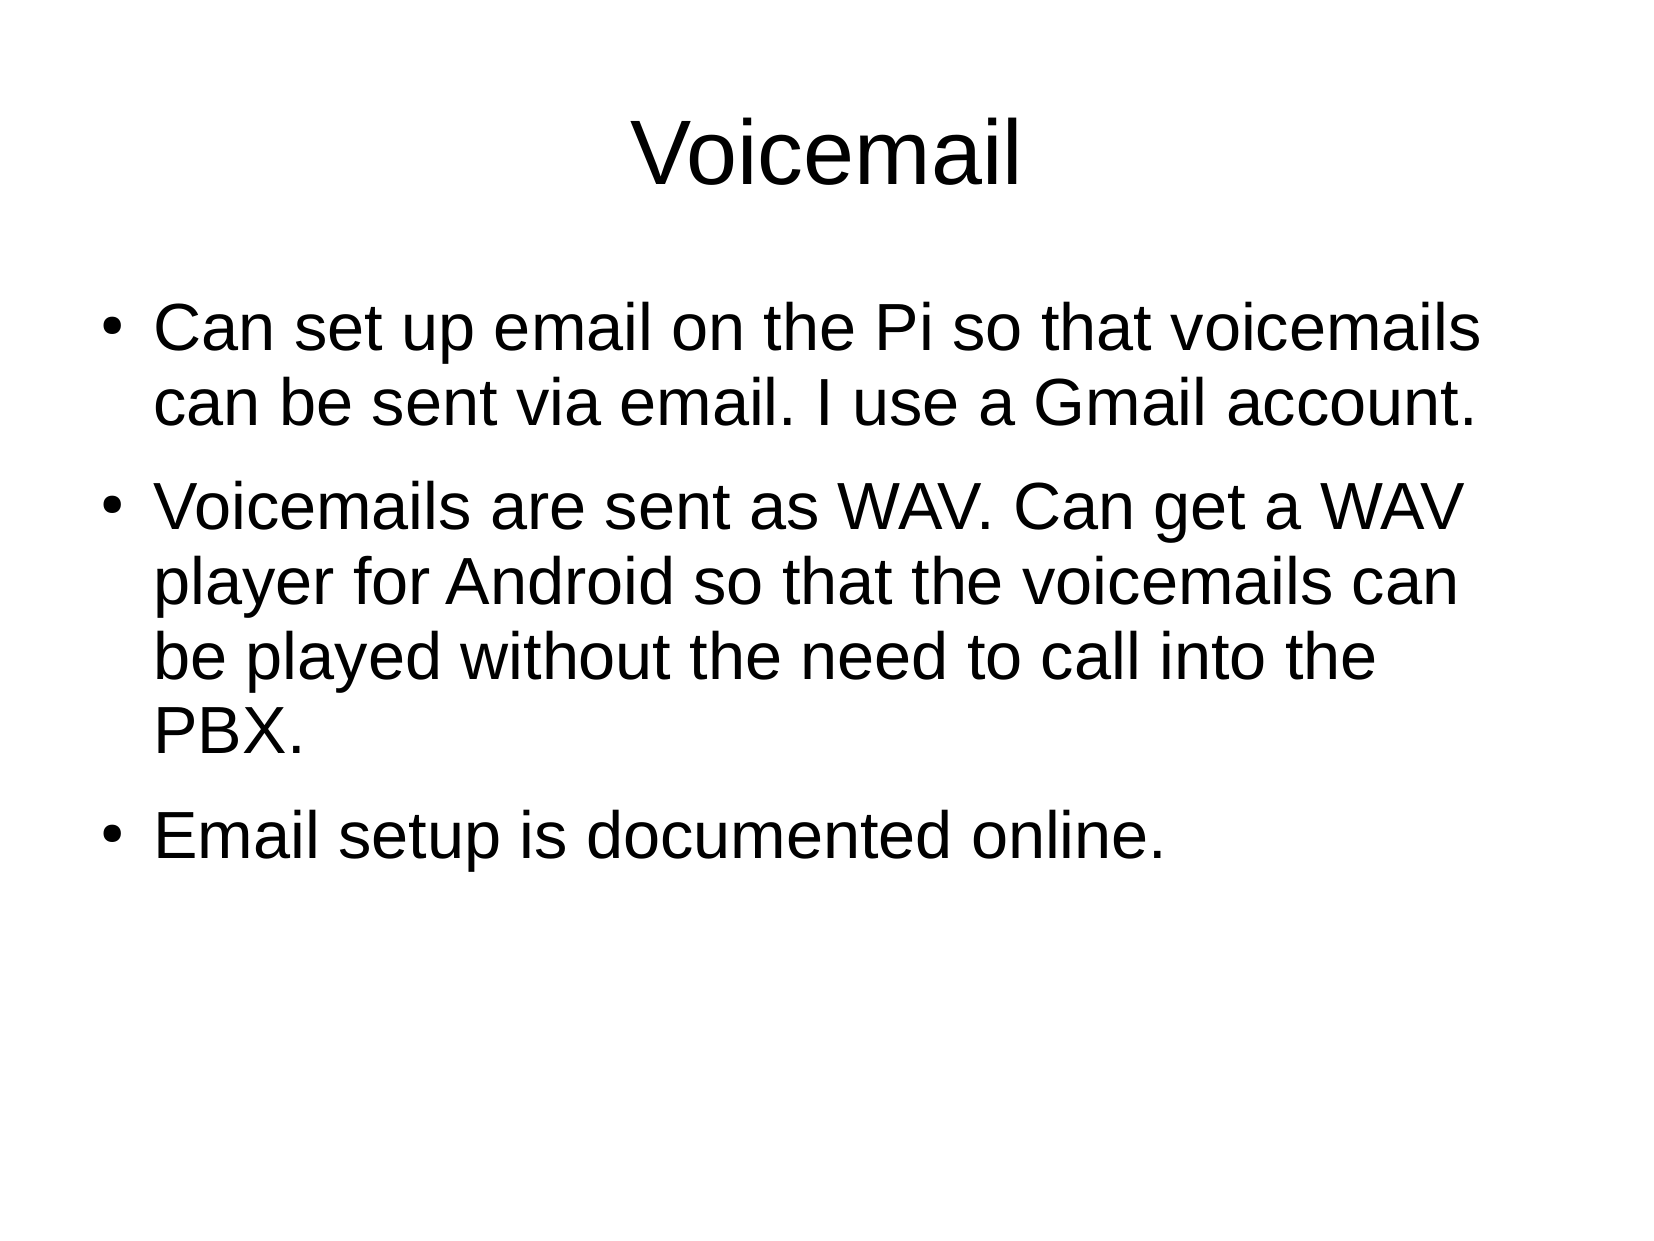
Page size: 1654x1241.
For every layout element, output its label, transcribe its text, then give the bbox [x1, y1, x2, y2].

title Voicemail [82, 49, 1571, 257]
list Can set up email on the Pi so that voicemails can be sent via email. I use a Gmail account. Voicemails are sent as WAV. Can get a WAV player for Android so that the voicemails can be played without the need to call into the PBX. Email setup is documented online. [82, 290, 1538, 1010]
